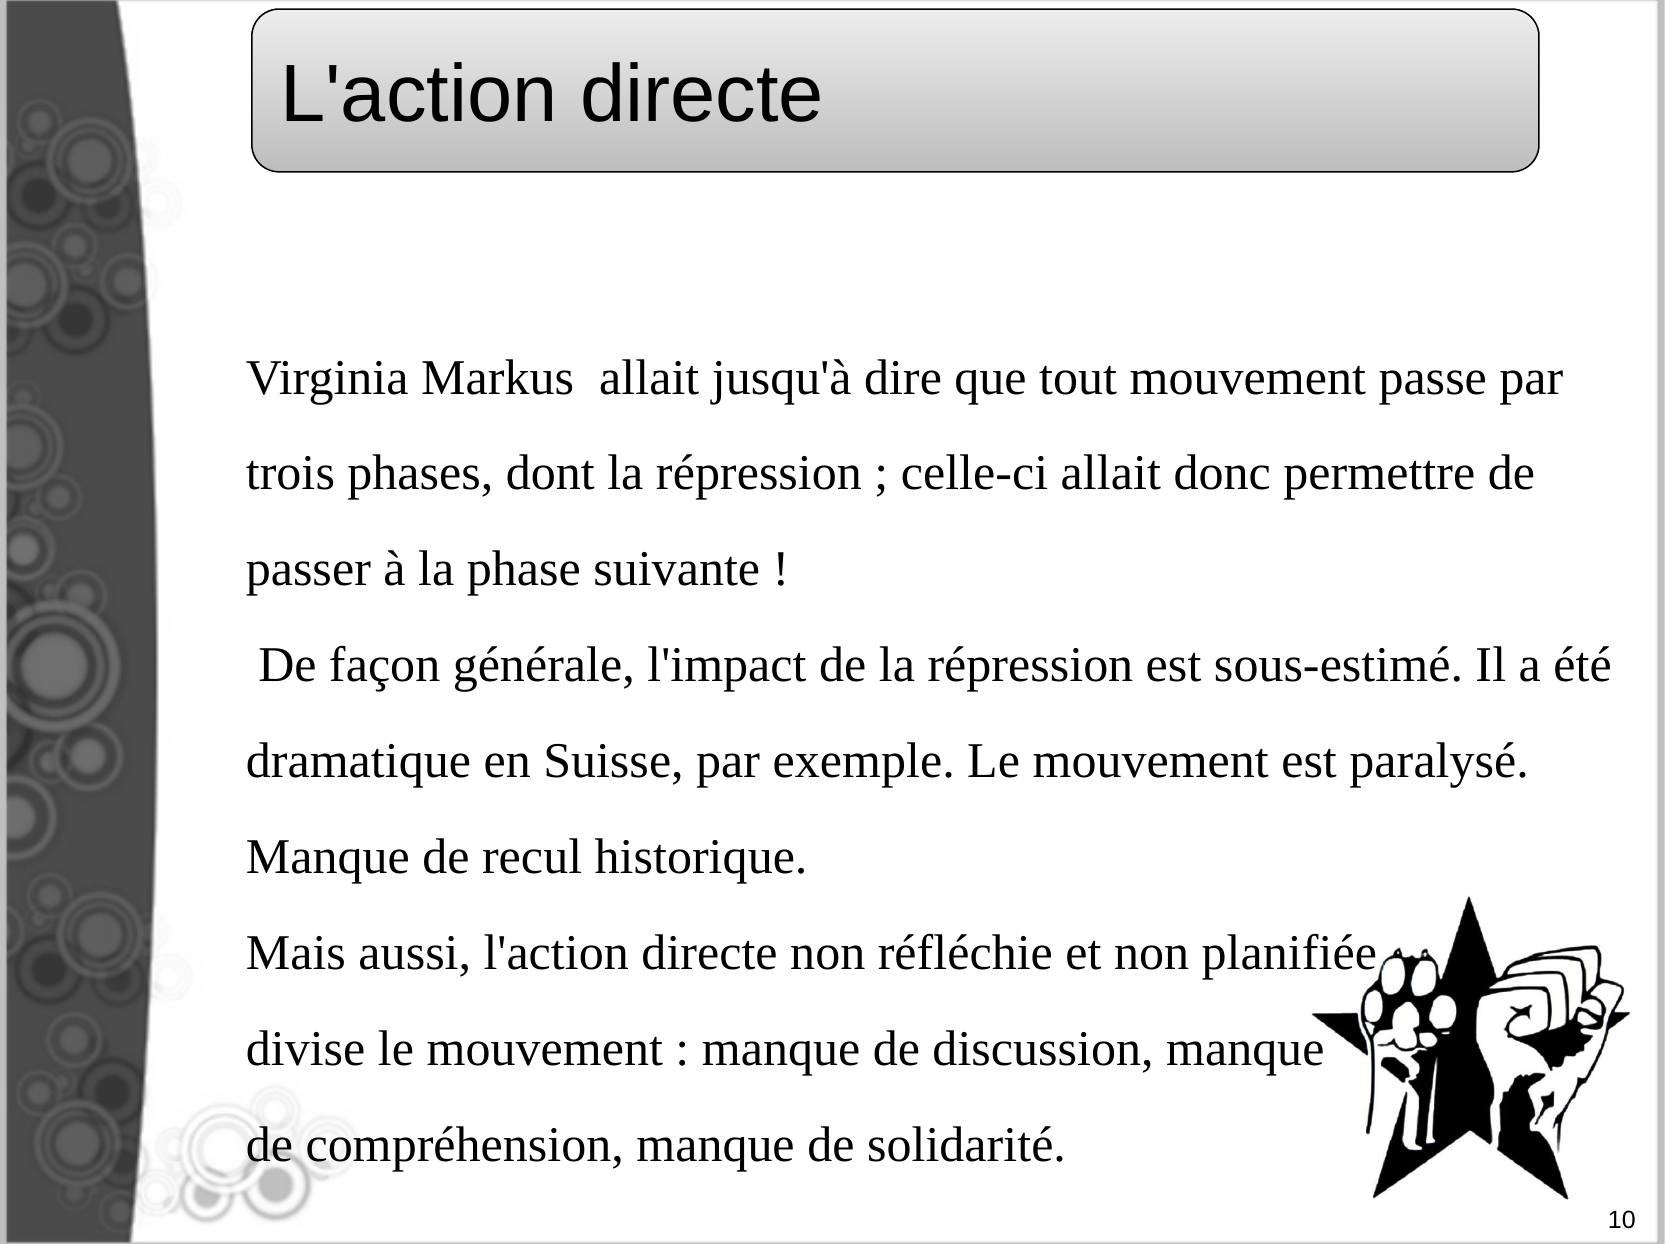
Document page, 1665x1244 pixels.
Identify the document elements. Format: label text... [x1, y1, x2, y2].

text_box L'action directe [260, 29, 1531, 149]
text_box 10 [1297, 1195, 1645, 1242]
text_box Virginia Markus allait jusqu'à dire que tout mouvement passe par trois phases, dont la répression ; celle-ci allait donc permettre de passer à la phase suivante ! De façon générale, l'impact de la répression est sous-estimé. Il a été dramatique en Suisse, par exemple. Le mouvement est paralysé. Manque de recul historique. Mais aussi, l'action directe non réfléchie et non planifiée divise le mouvement : manque de discussion, manque de compréhension, manque de solidarité. [237, 300, 1625, 1244]
text_box [251, 9, 1539, 172]
picture [3, 0, 1662, 1244]
